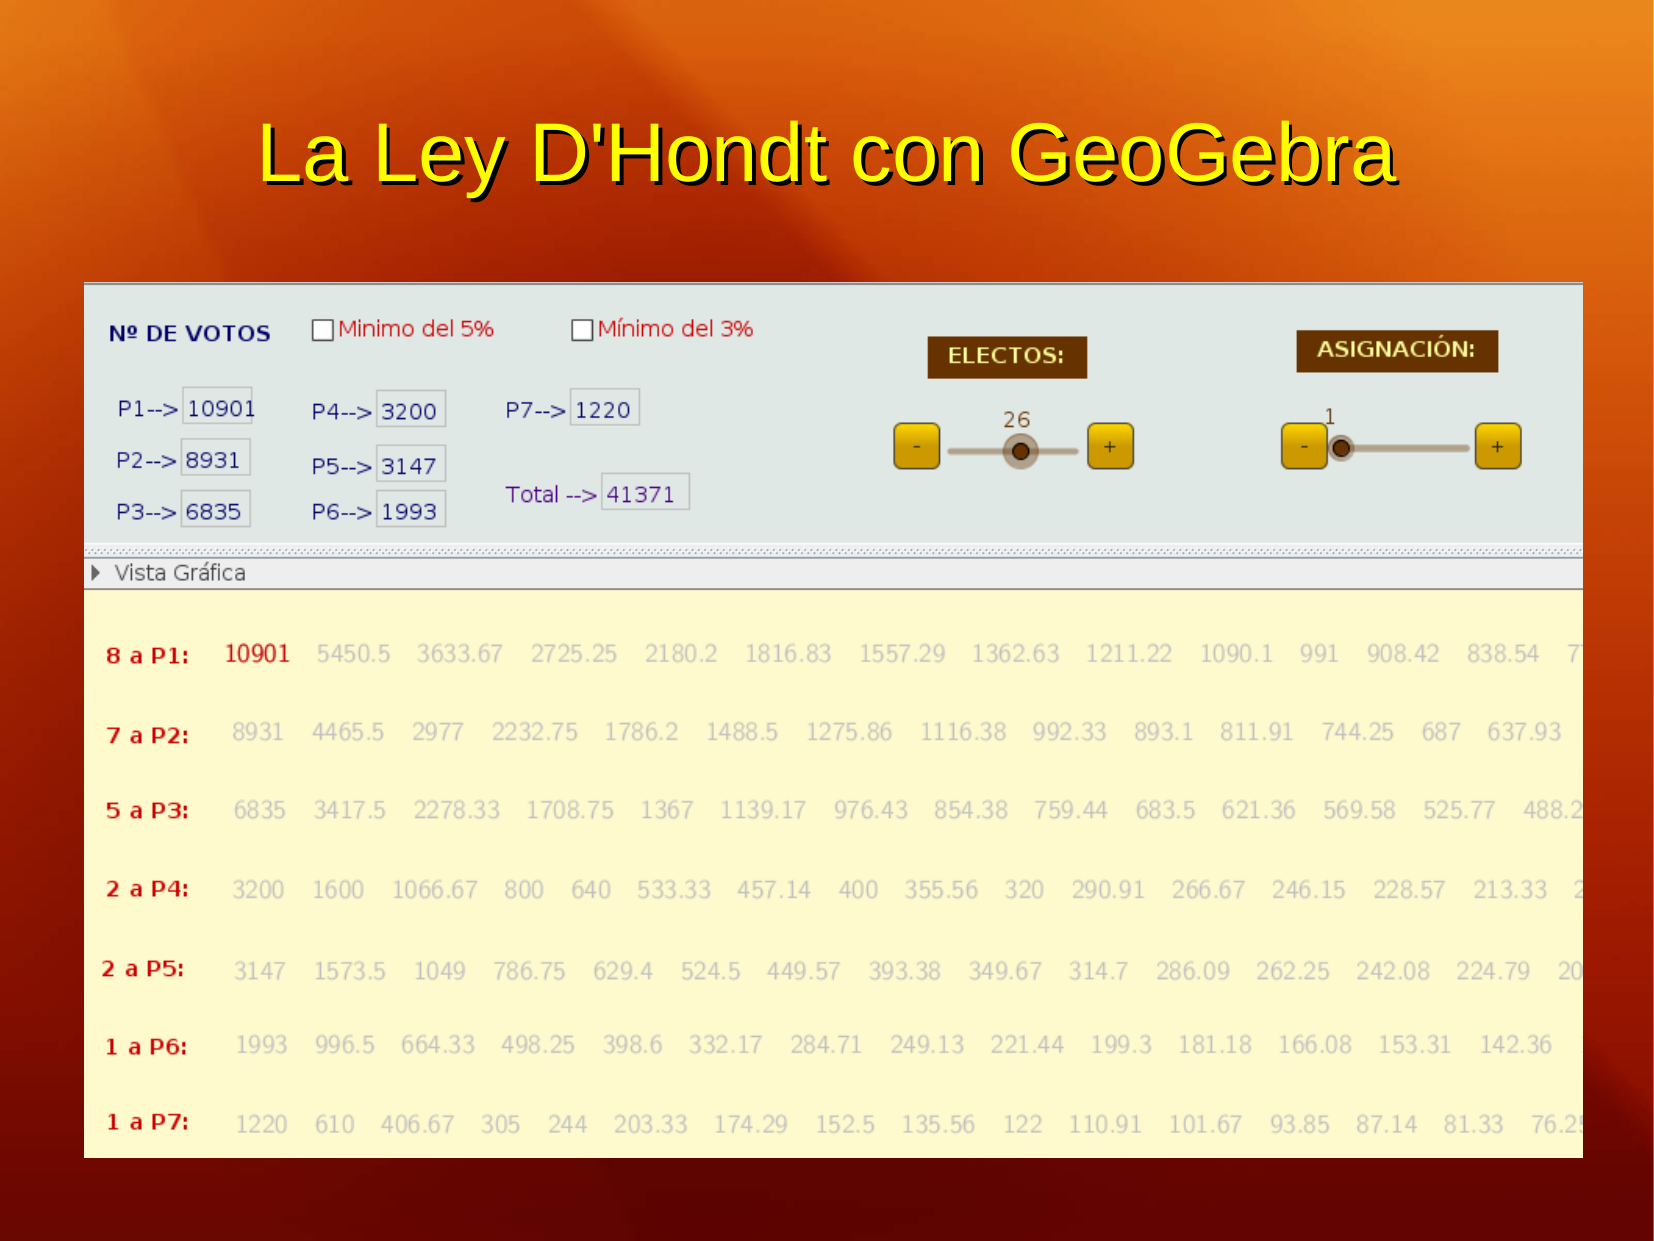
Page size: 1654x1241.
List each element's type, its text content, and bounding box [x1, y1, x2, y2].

picture [0, 0, 1654, 1241]
title La Ley D'Hondt con GeoGebra [82, 49, 1571, 257]
